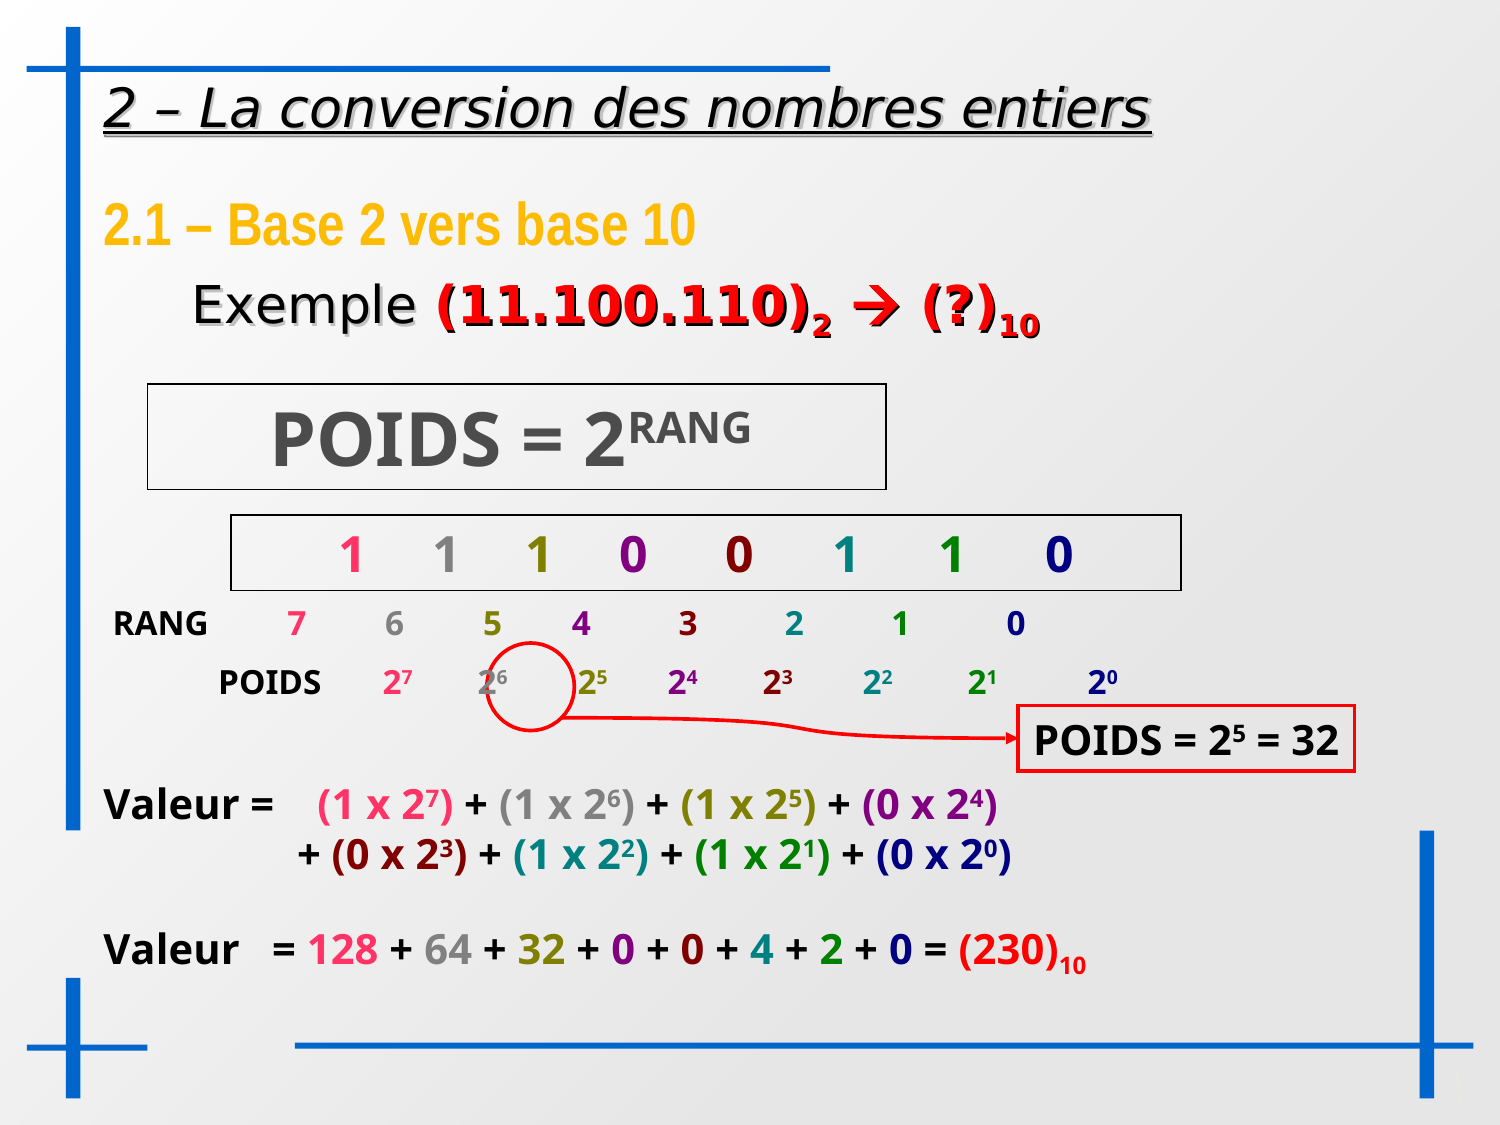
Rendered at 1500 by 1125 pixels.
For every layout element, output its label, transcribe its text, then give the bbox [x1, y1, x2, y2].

text_box 2.1 – Base 2 vers base 10 [88, 177, 1388, 265]
text_box 1 1 1 0 0 1 1 0 [231, 515, 1182, 591]
title 2 – La conversion des nombres entiers [88, 35, 1500, 148]
text_box Valeur = 128 + 64 + 32 + 0 + 0 + 4 + 2 + 0 = (230)10 [88, 915, 1424, 988]
text_box POIDS 27 26 25 24 23 22 21 20 [159, 653, 1133, 709]
text_box POIDS = 25 = 32 [1018, 705, 1355, 772]
text_box Valeur = (1 x 27) + (1 x 26) + (1 x 25) + (0 x 24) + (0 x 23) + (1 x 22) + (1 x 21) + (0 x 20) [88, 770, 1500, 886]
text_box RANG 7 6 5 4 3 2 1 0 [98, 594, 1211, 650]
list Exemple (11.100.110)2  (?)10 [177, 267, 1182, 355]
text_box POIDS = 2RANG [147, 383, 886, 490]
